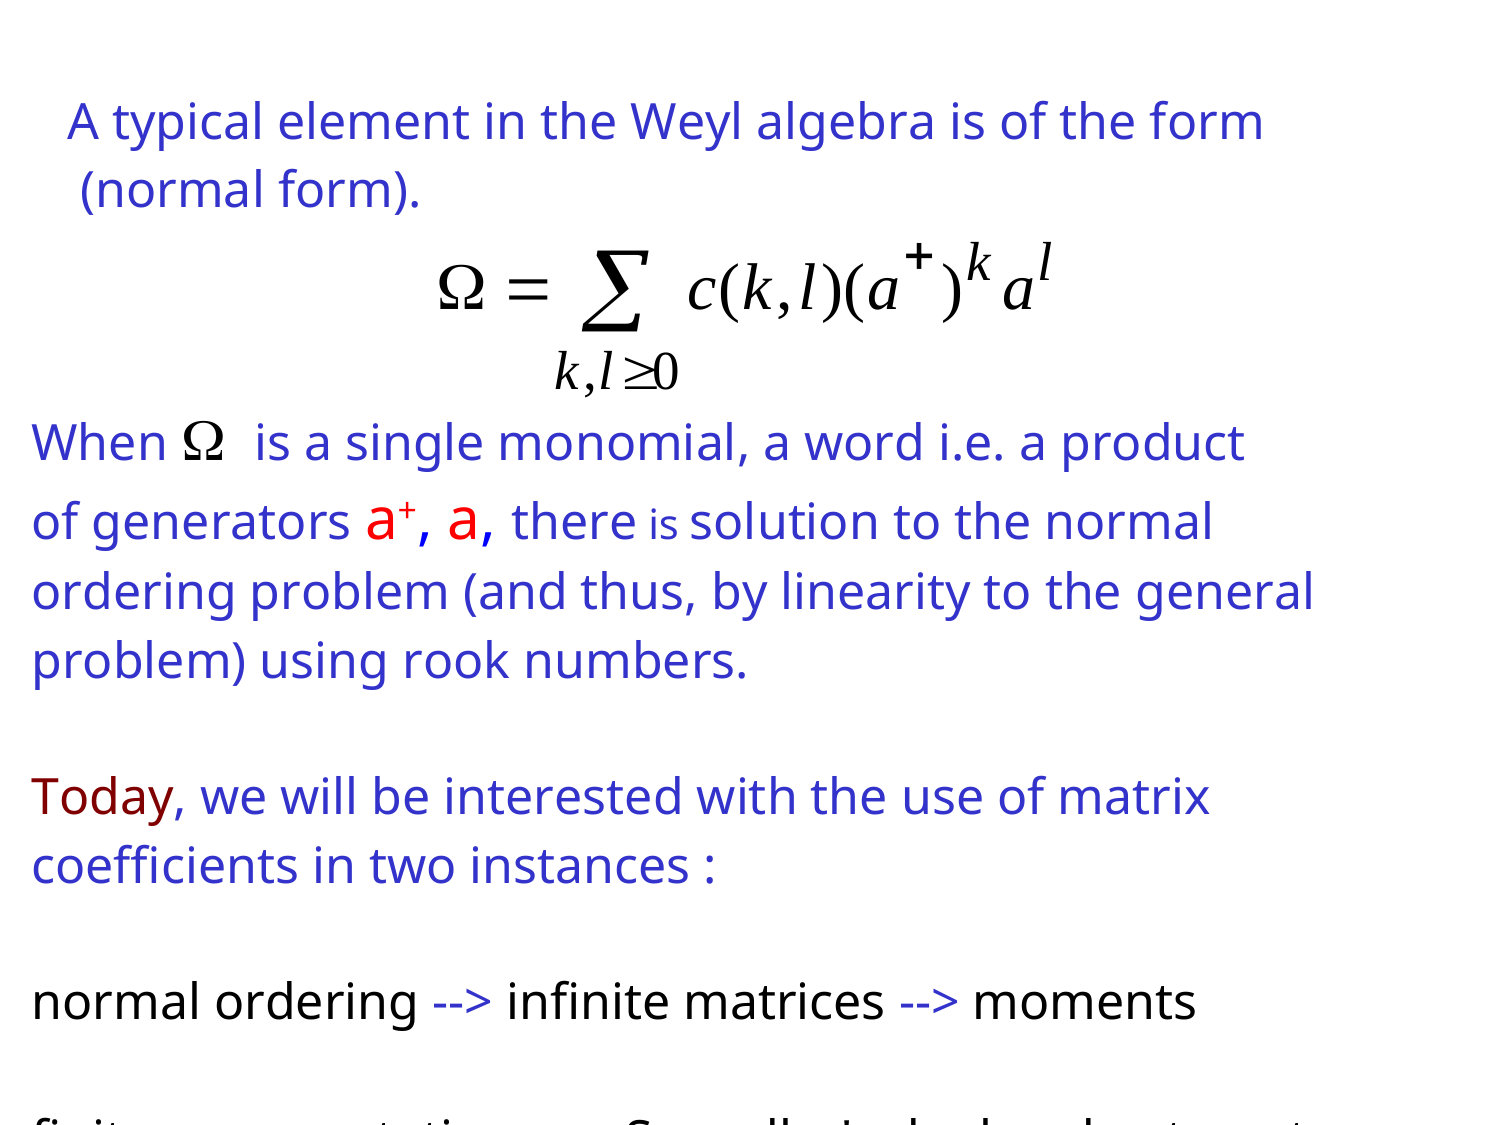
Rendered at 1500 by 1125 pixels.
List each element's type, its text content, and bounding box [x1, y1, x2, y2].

text_box A typical element in the Weyl algebra is of the form (normal form). [52, 78, 1422, 231]
text_box When  is a single monomial, a word i.e. a product of generators a+, a, there is solution to the normal ordering problem (and thus, by linearity to the general problem) using rook numbers. Today, we will be interested with the use of matrix coefficients in two instances : normal ordering --> infinite matrices --> moments finite representations --> Sweedler's dual and automata [16, 390, 1365, 1125]
chart [427, 216, 1067, 390]
